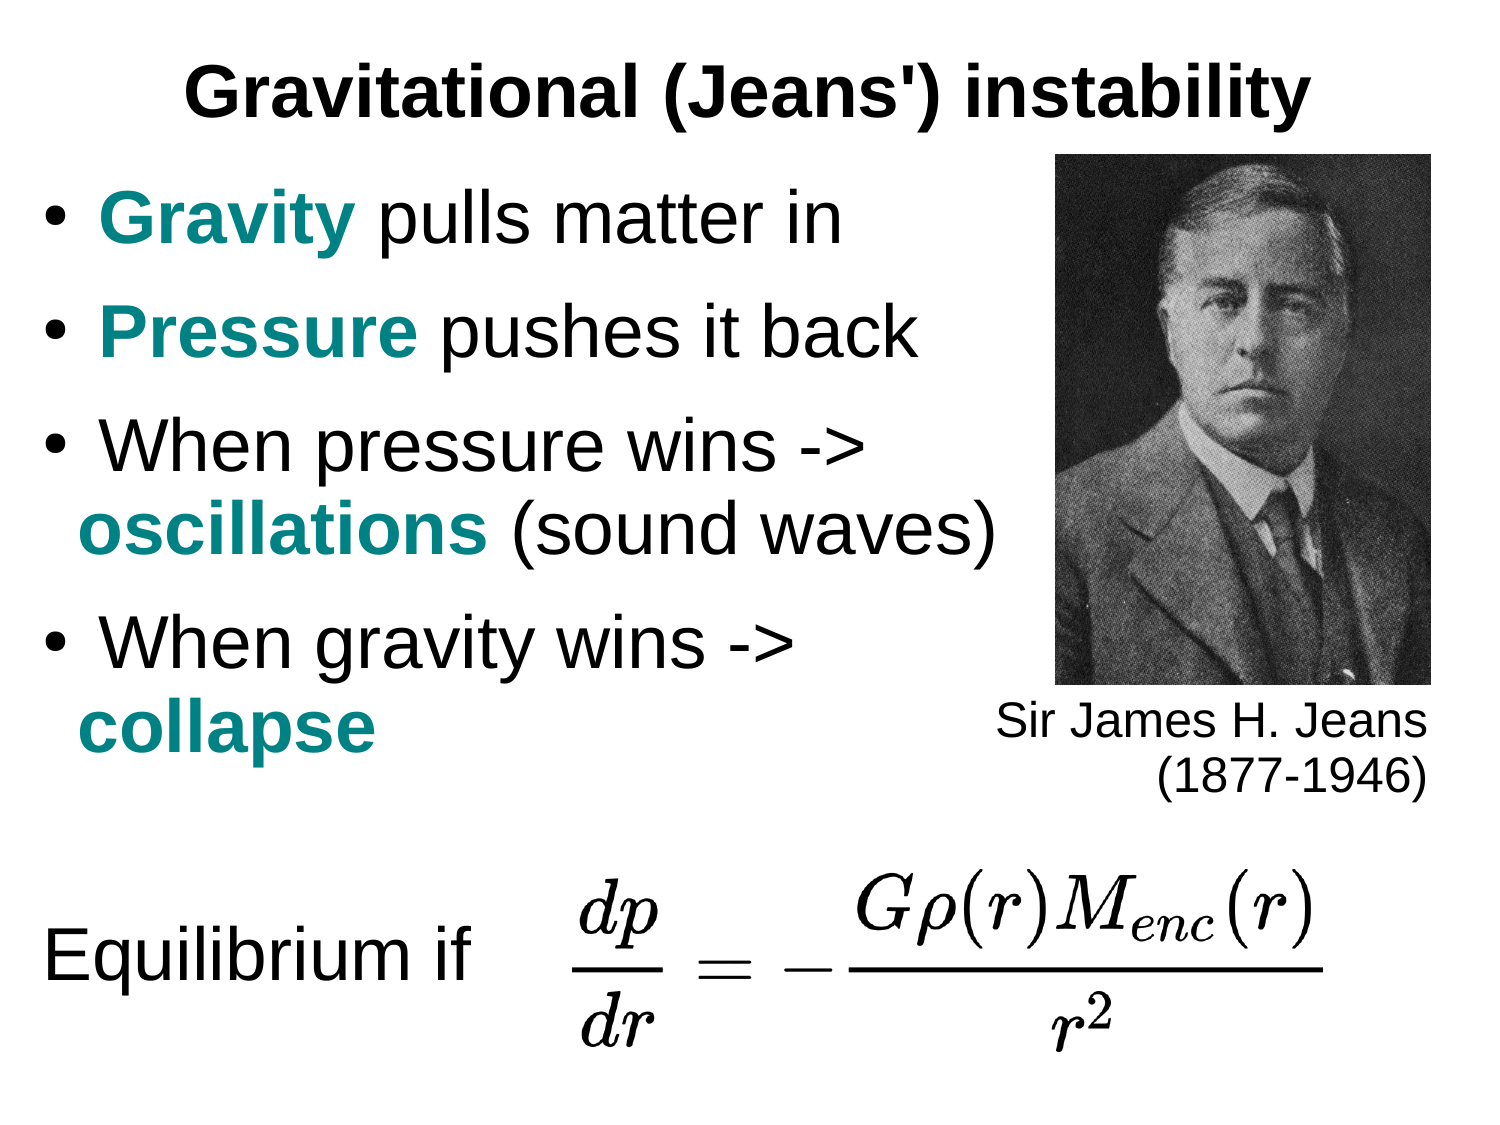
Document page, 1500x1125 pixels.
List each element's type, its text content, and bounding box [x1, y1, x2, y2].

text_box Sir James H. Jeans (1877-1946) [978, 684, 1444, 811]
picture [572, 869, 1323, 1052]
text_box Gravitational (Jeans') instability [168, 42, 1332, 141]
text_box Gravity pulls matter in Pressure pushes it back When pressure wins -> oscillations (sound waves) When gravity wins -> collapse Equilibrium if [27, 167, 1021, 1089]
picture [1055, 154, 1431, 684]
